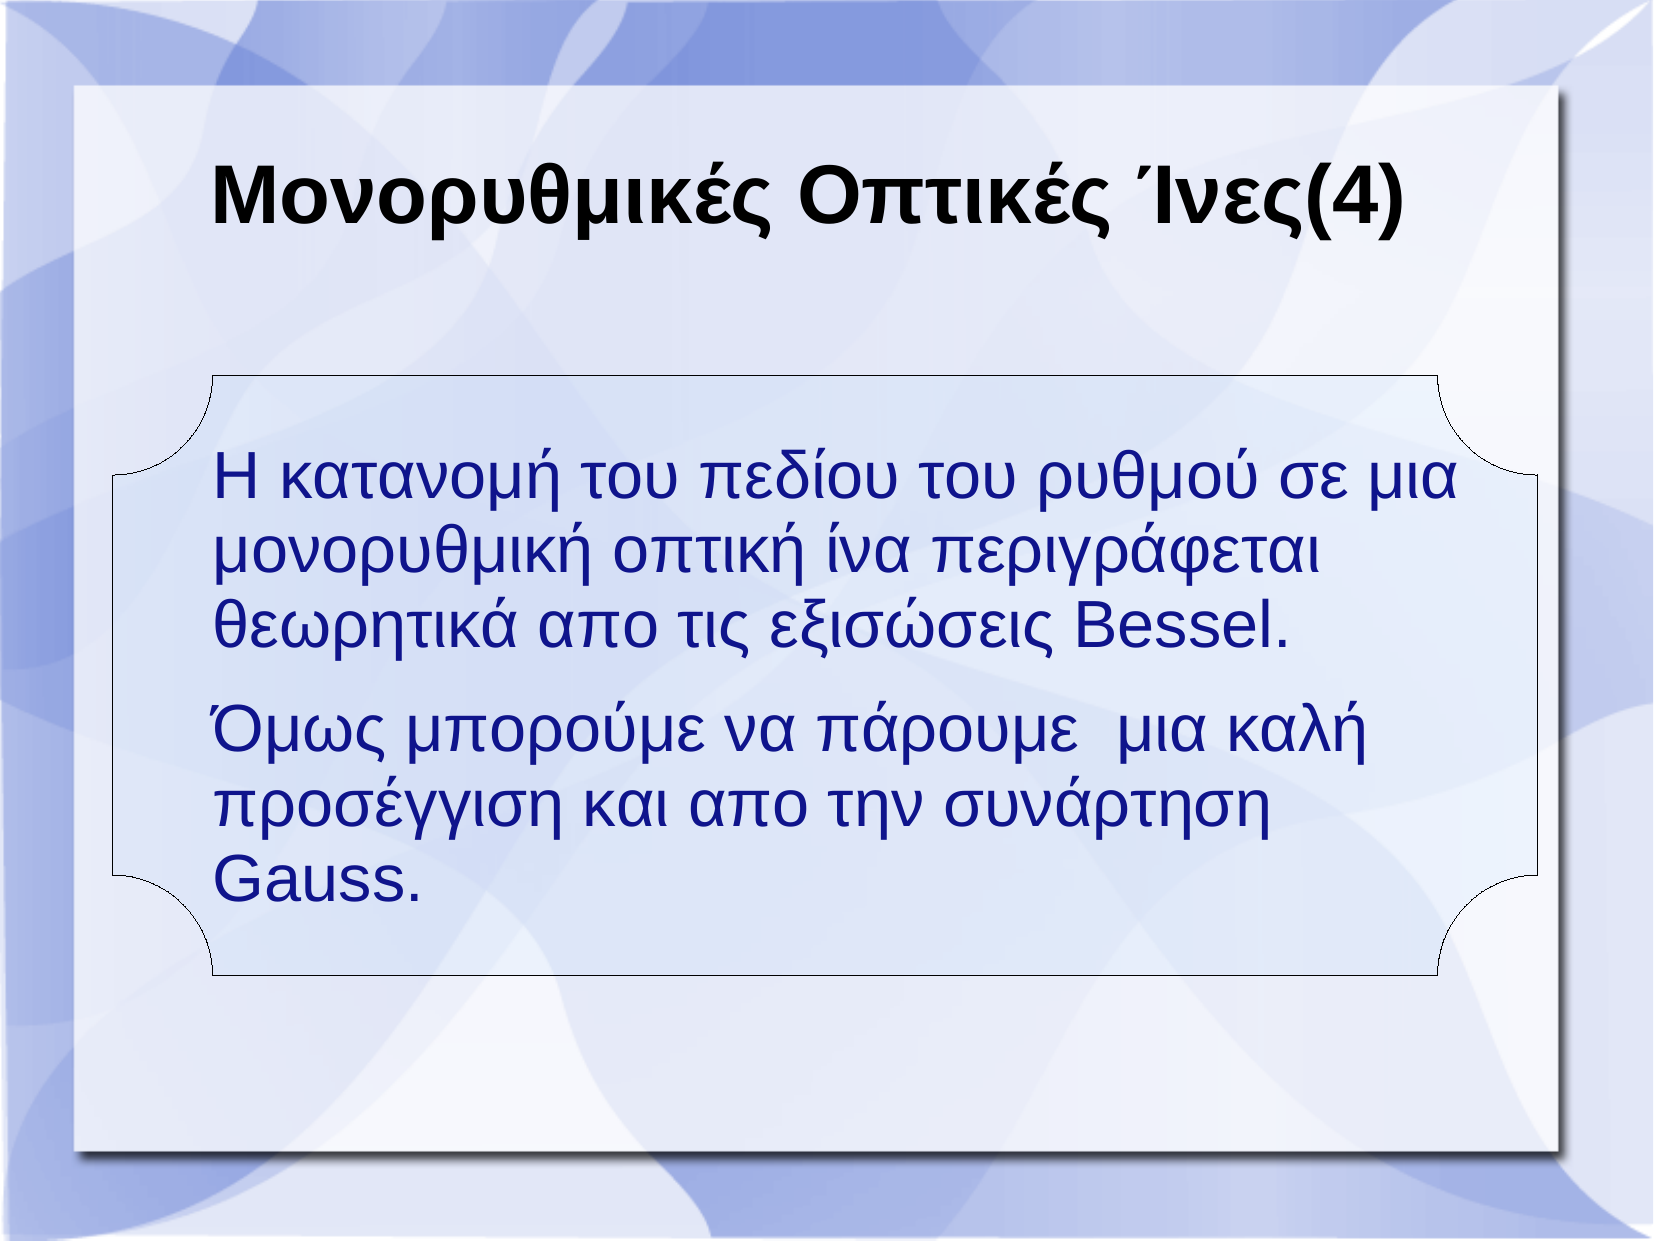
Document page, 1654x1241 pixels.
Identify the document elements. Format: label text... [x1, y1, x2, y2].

picture [0, 0, 1654, 1241]
title Μονορυθμικές Οπτικές Ίνες(4) [82, 90, 1535, 298]
text_box [112, 375, 1538, 976]
